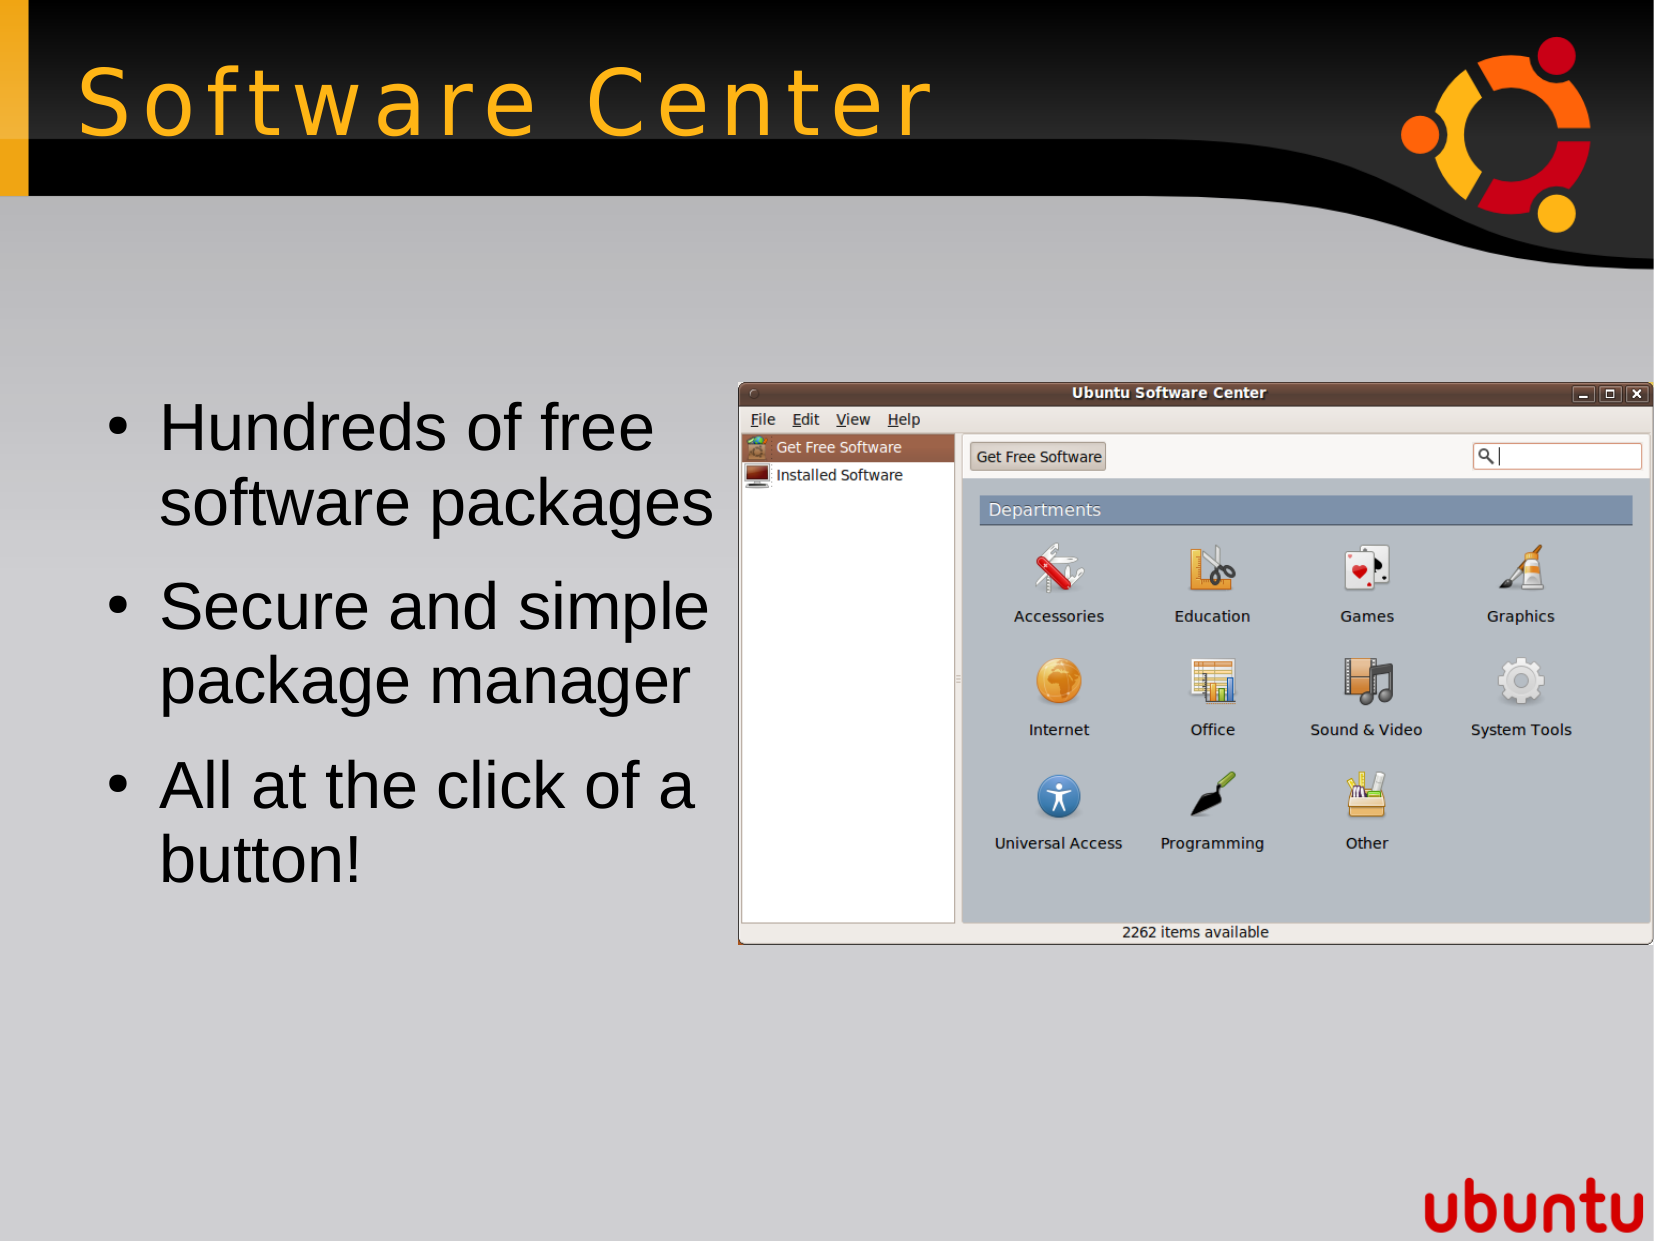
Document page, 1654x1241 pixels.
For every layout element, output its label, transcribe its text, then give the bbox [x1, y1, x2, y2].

title Software Center [76, 0, 1300, 207]
picture [0, 0, 1654, 1241]
list Hundreds of free software packages Secure and simple package manager All at the click of a button! [88, 389, 768, 947]
